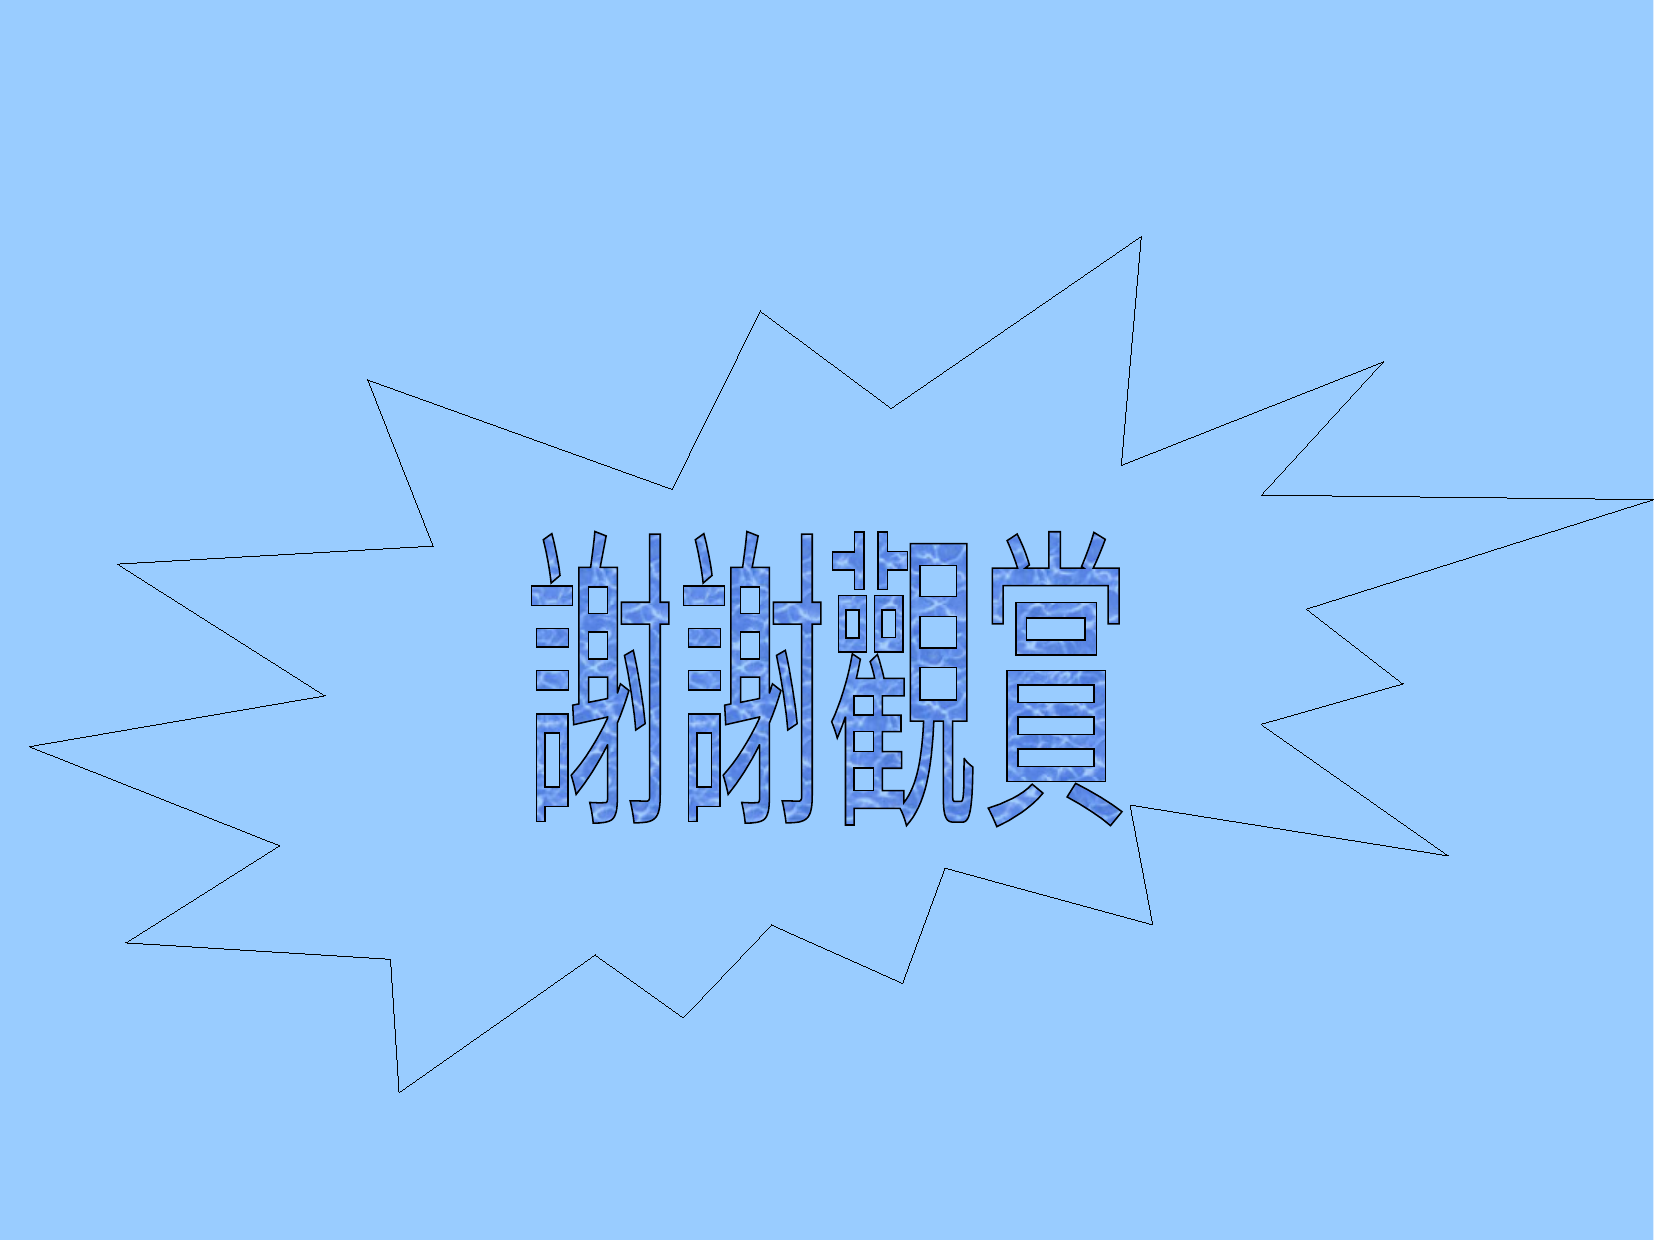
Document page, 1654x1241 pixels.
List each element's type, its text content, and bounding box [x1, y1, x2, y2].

text_box 謝謝觀賞 [988, 784, 1043, 827]
text_box 謝謝觀賞 [723, 531, 781, 824]
text_box 謝謝觀賞 [877, 531, 908, 590]
text_box 謝謝觀賞 [832, 531, 864, 590]
text_box 謝謝觀賞 [531, 585, 573, 606]
text_box 謝謝觀賞 [688, 713, 721, 822]
text_box [29, 236, 1654, 1093]
text_box 謝謝觀賞 [773, 534, 821, 823]
text_box 謝謝觀賞 [536, 670, 569, 690]
text_box 謝謝觀賞 [1067, 783, 1122, 826]
text_box 謝謝觀賞 [992, 531, 1120, 624]
text_box 謝謝觀賞 [776, 650, 798, 731]
text_box 謝謝觀賞 [688, 670, 721, 690]
text_box 謝謝觀賞 [571, 531, 629, 824]
text_box 謝謝觀賞 [831, 543, 973, 826]
text_box 謝謝觀賞 [688, 628, 721, 648]
text_box 謝謝觀賞 [1007, 670, 1106, 782]
text_box 謝謝觀賞 [621, 534, 669, 823]
text_box 謝謝觀賞 [874, 595, 903, 652]
text_box 謝謝觀賞 [536, 628, 569, 648]
text_box 謝謝觀賞 [838, 595, 867, 652]
text_box 謝謝觀賞 [1015, 602, 1097, 656]
text_box 謝謝觀賞 [624, 650, 646, 731]
text_box 謝謝觀賞 [695, 533, 713, 584]
text_box 謝謝觀賞 [543, 533, 561, 584]
text_box 謝謝觀賞 [536, 713, 569, 822]
text_box 謝謝觀賞 [683, 585, 725, 606]
